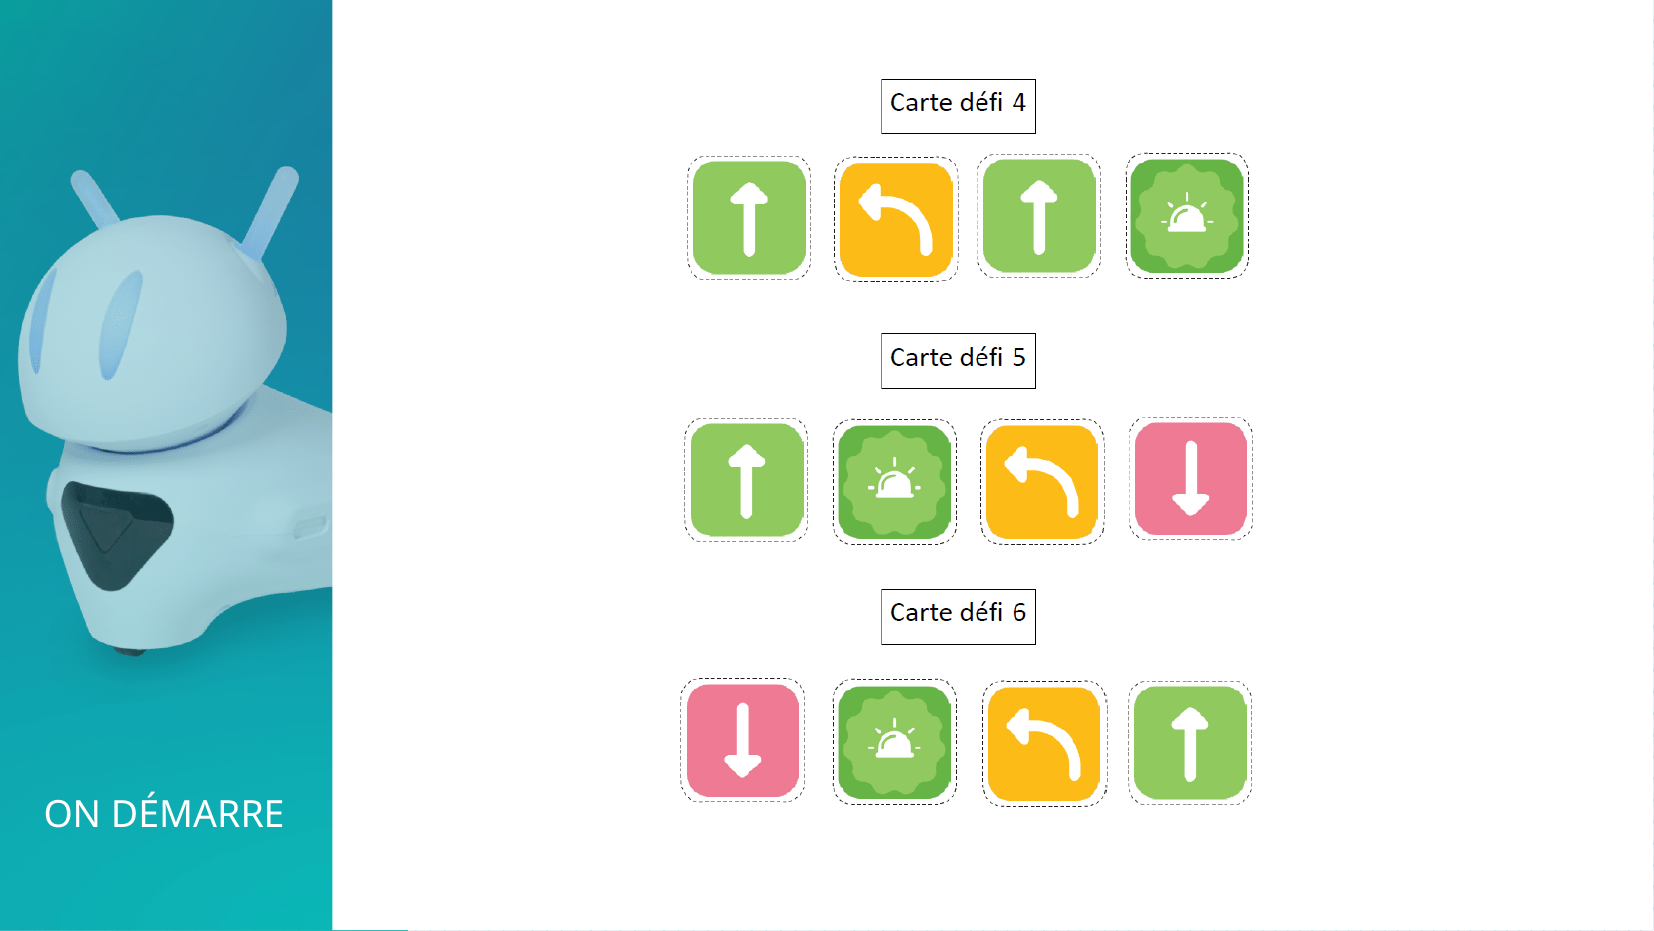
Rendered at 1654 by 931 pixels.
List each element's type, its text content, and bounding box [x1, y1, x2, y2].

picture [0, 26, 332, 806]
text_box ON DÉMARRE [0, 806, 329, 859]
text_box [0, 0, 1654, 931]
picture [672, 66, 1263, 827]
